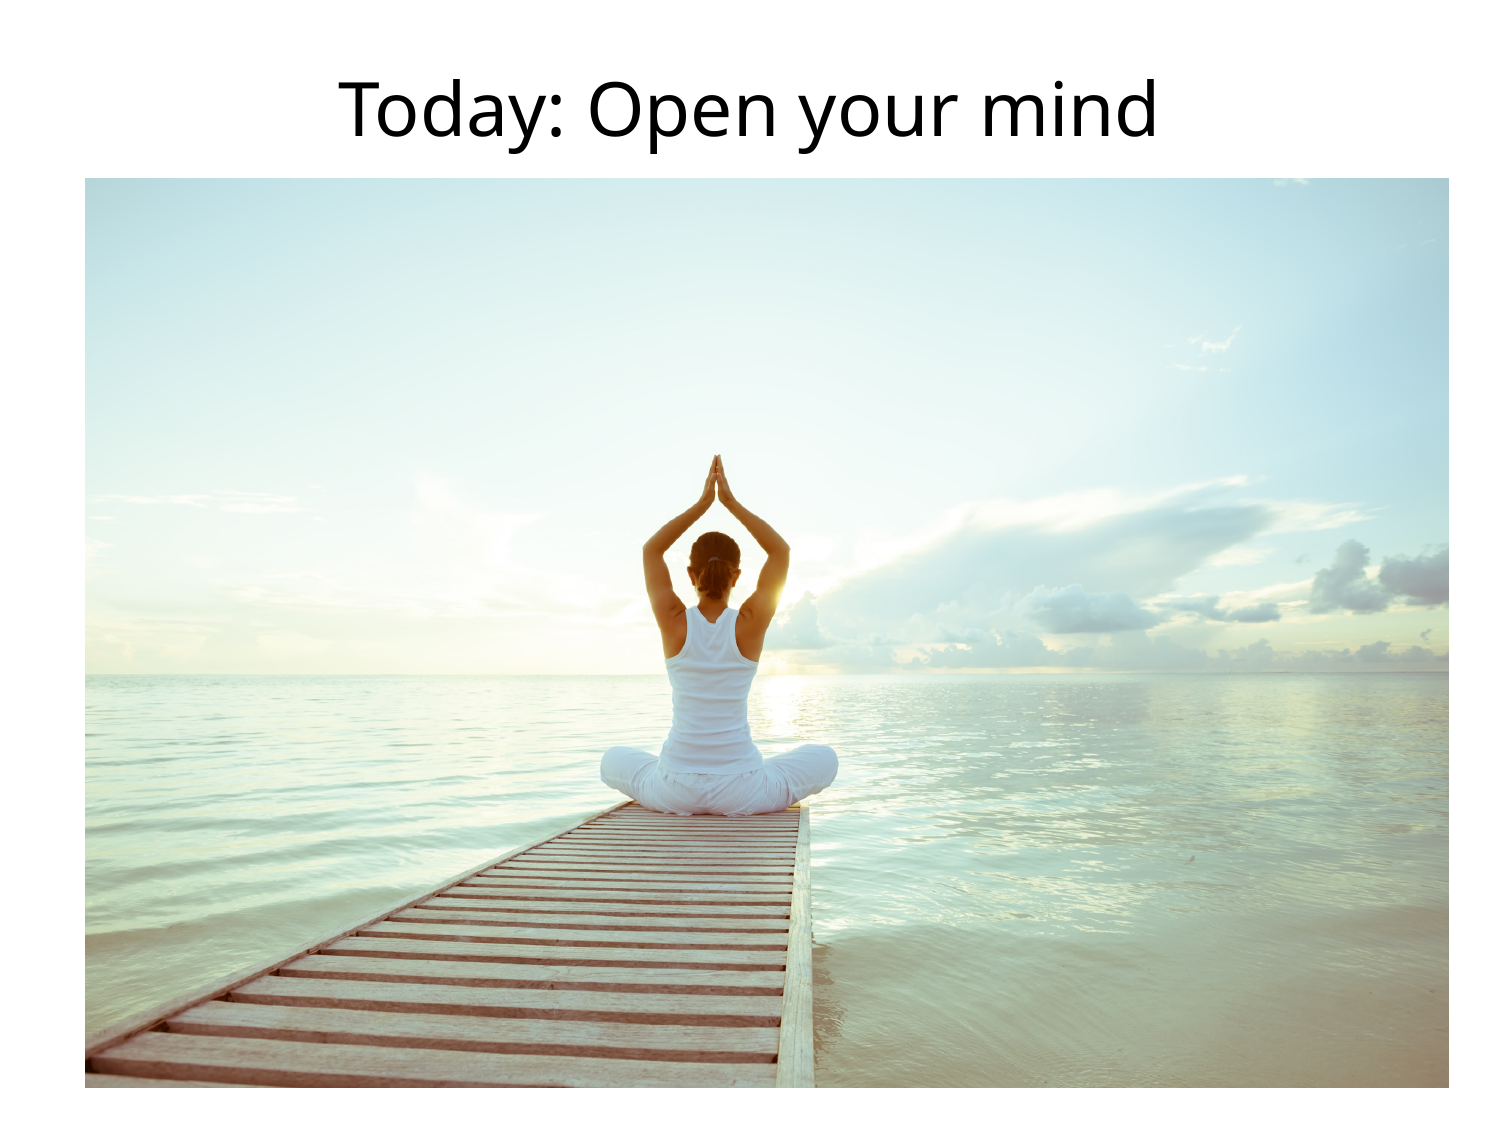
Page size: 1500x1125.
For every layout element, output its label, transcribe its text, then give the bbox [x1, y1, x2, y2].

picture [85, 178, 1449, 1088]
title Today: Open your mind [51, 14, 1449, 199]
